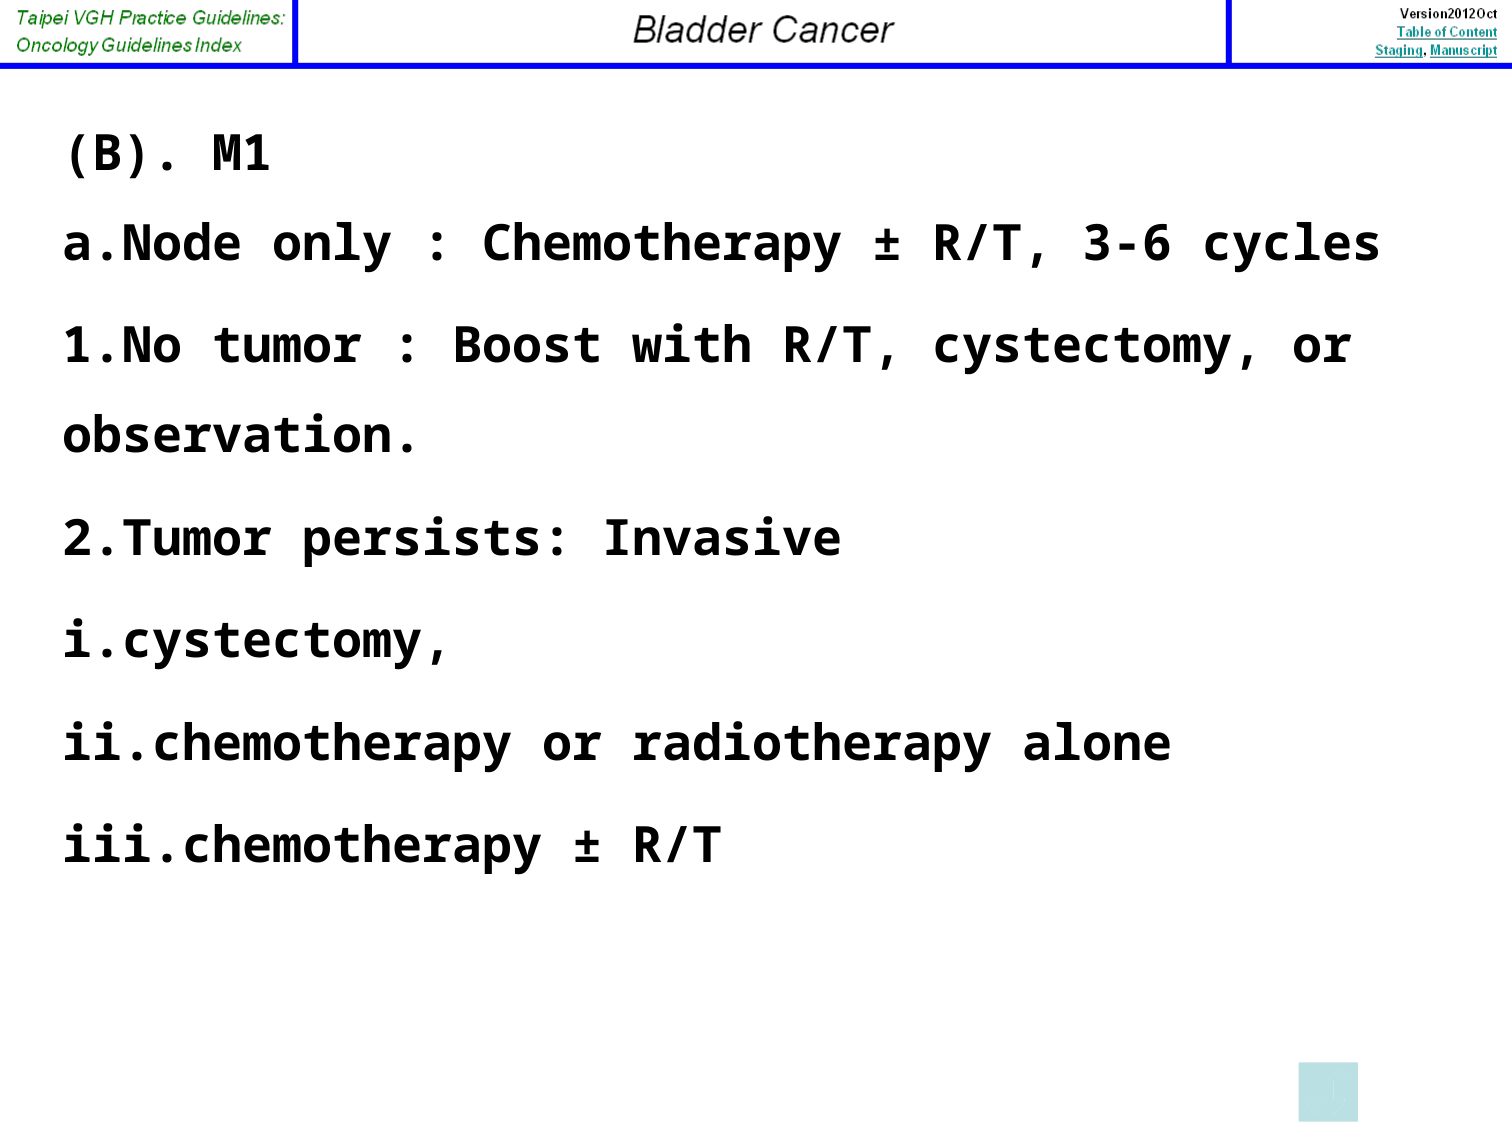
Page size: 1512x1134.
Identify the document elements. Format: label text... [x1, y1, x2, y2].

subtitle (B). M1 a.Node only : Chemotherapy ± R/T, 3-6 cycles 1.No tumor : Boost with R/T, cystectomy, or observation. 2.Tumor persists: Invasive i.cystectomy, ii.chemotherapy or radiotherapy alone iii.chemotherapy ± R/T [47, 82, 1465, 934]
